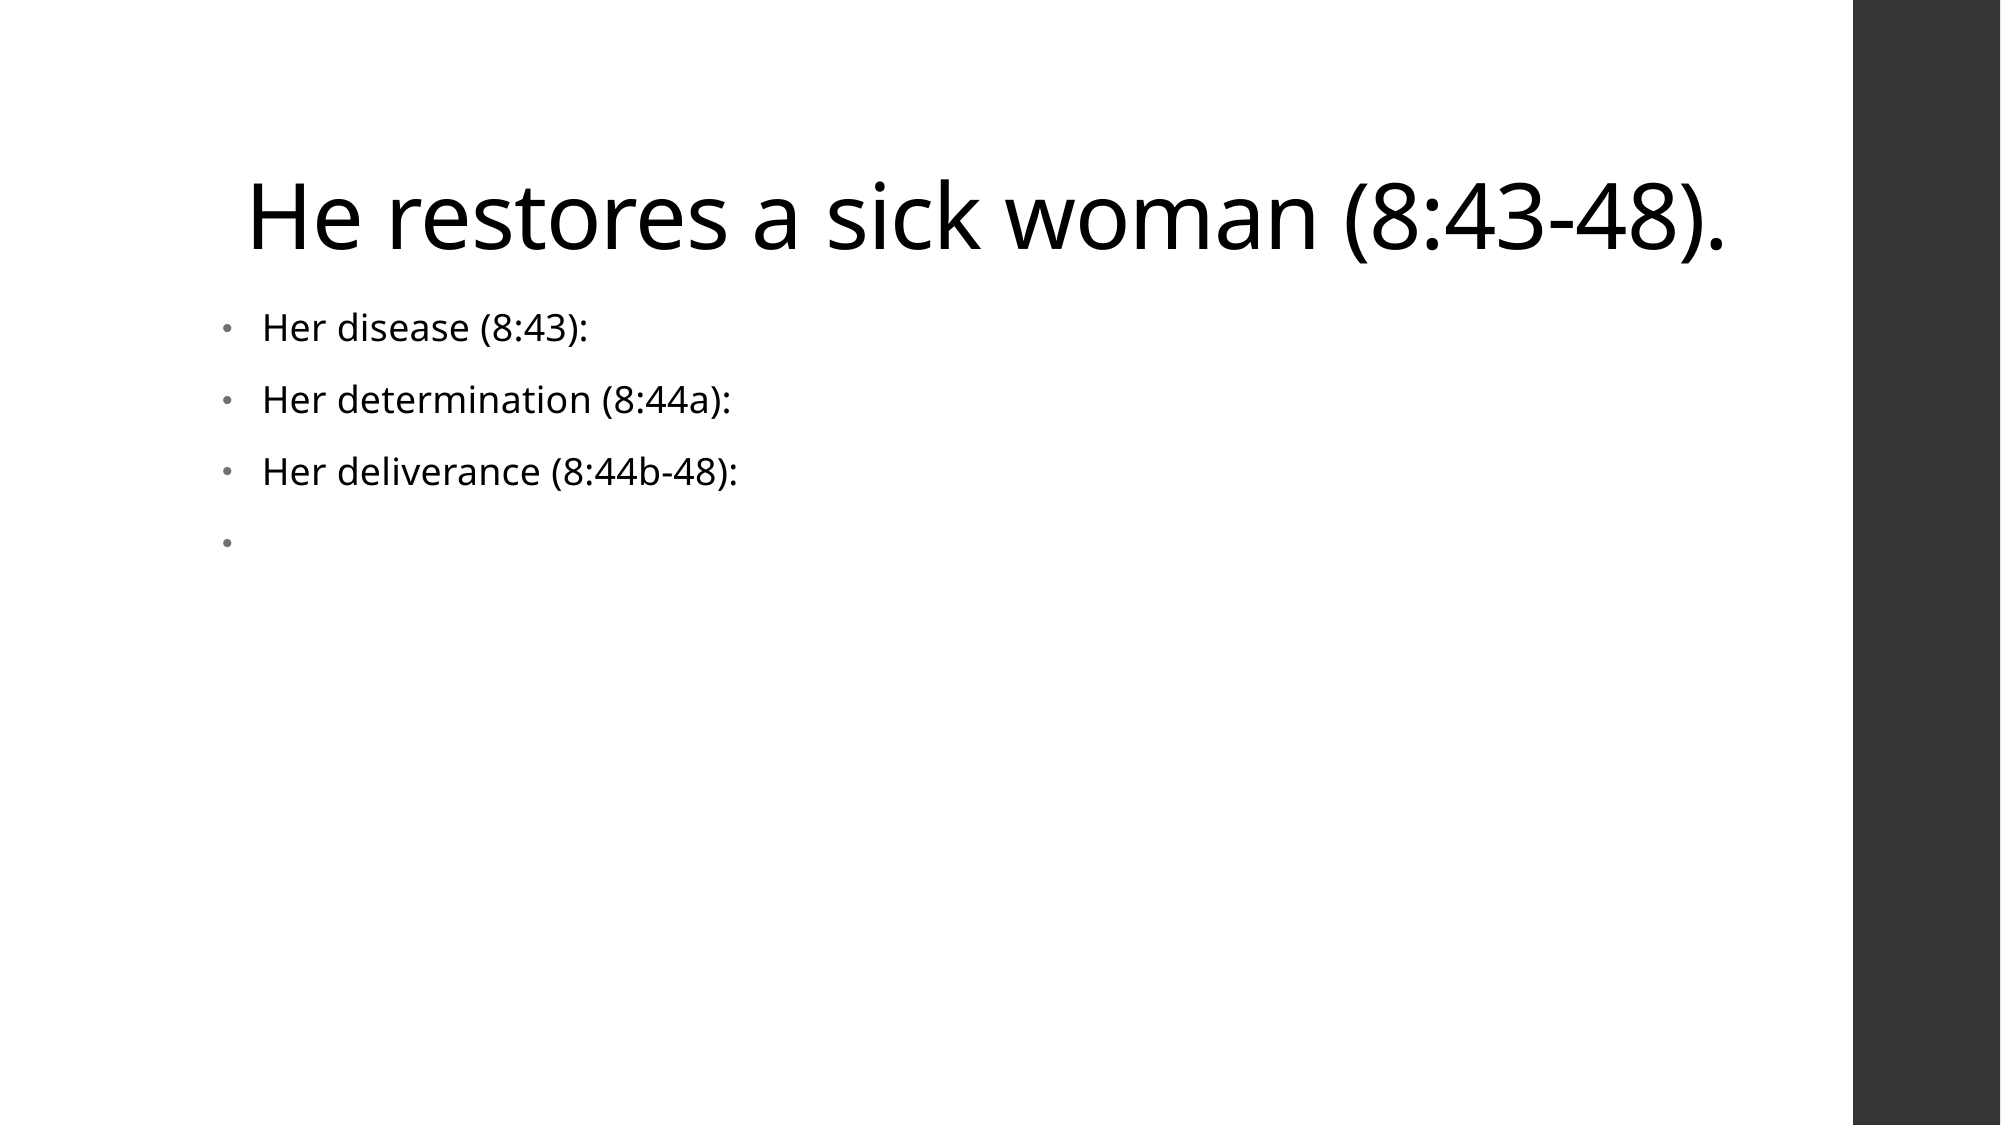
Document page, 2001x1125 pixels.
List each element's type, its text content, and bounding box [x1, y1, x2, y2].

list Her disease (8:43): Her determination (8:44a): Her deliverance (8:44b-48): [206, 299, 1617, 1014]
title He restores a sick woman (8:43-48). [206, 60, 1797, 278]
